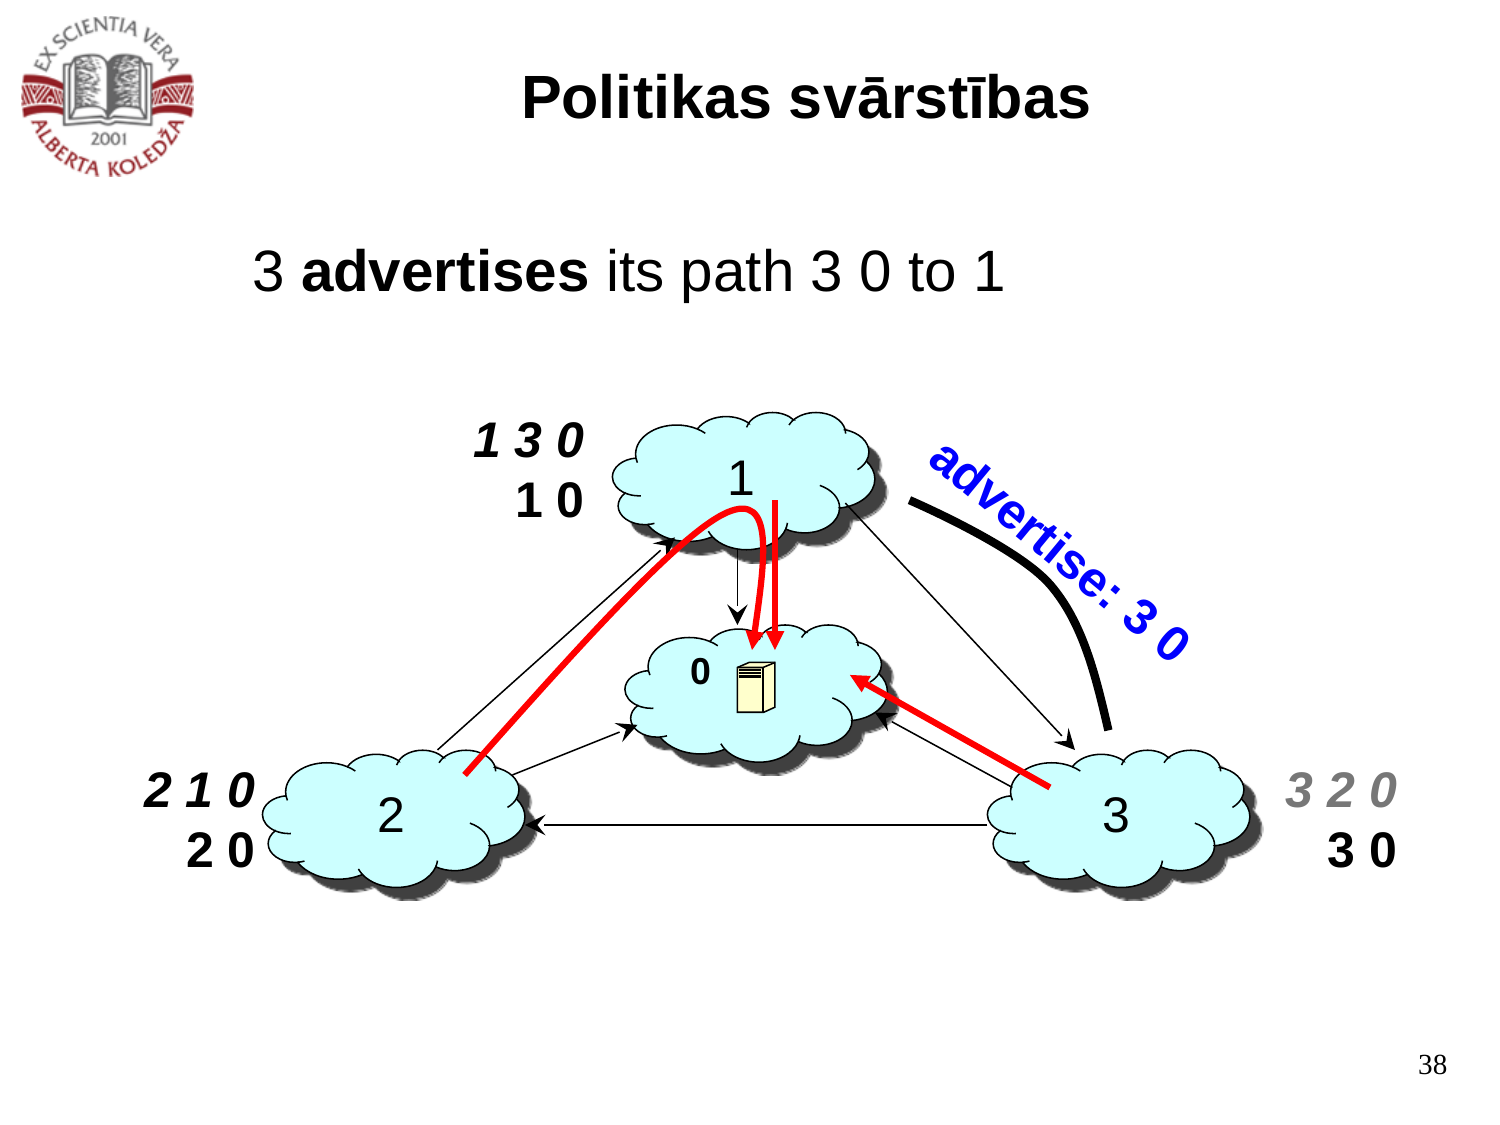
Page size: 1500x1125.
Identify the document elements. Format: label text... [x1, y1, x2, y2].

text_box [612, 412, 875, 546]
text_box 3 2 0 3 0 [1270, 749, 1412, 886]
text_box [271, 750, 525, 888]
text_box 3 advertises its path 3 0 to 1 [237, 224, 1313, 311]
text_box 1 [712, 437, 771, 513]
text_box [987, 750, 1250, 888]
text_box advertise: 3 0 [903, 408, 1221, 690]
text_box 0 [675, 639, 726, 701]
text_box 2 [362, 774, 421, 851]
text_box [624, 624, 888, 763]
text_box 3 [1087, 774, 1146, 851]
text_box [691, 513, 760, 550]
text_box 1 3 0 1 0 [458, 399, 600, 536]
text_box 2 1 0 2 0 [129, 749, 271, 886]
text_box <skaitlis> [1312, 1037, 1463, 1101]
text_box [764, 627, 772, 632]
picture [21, 16, 194, 177]
title Politikas svārstības [187, 44, 1425, 150]
